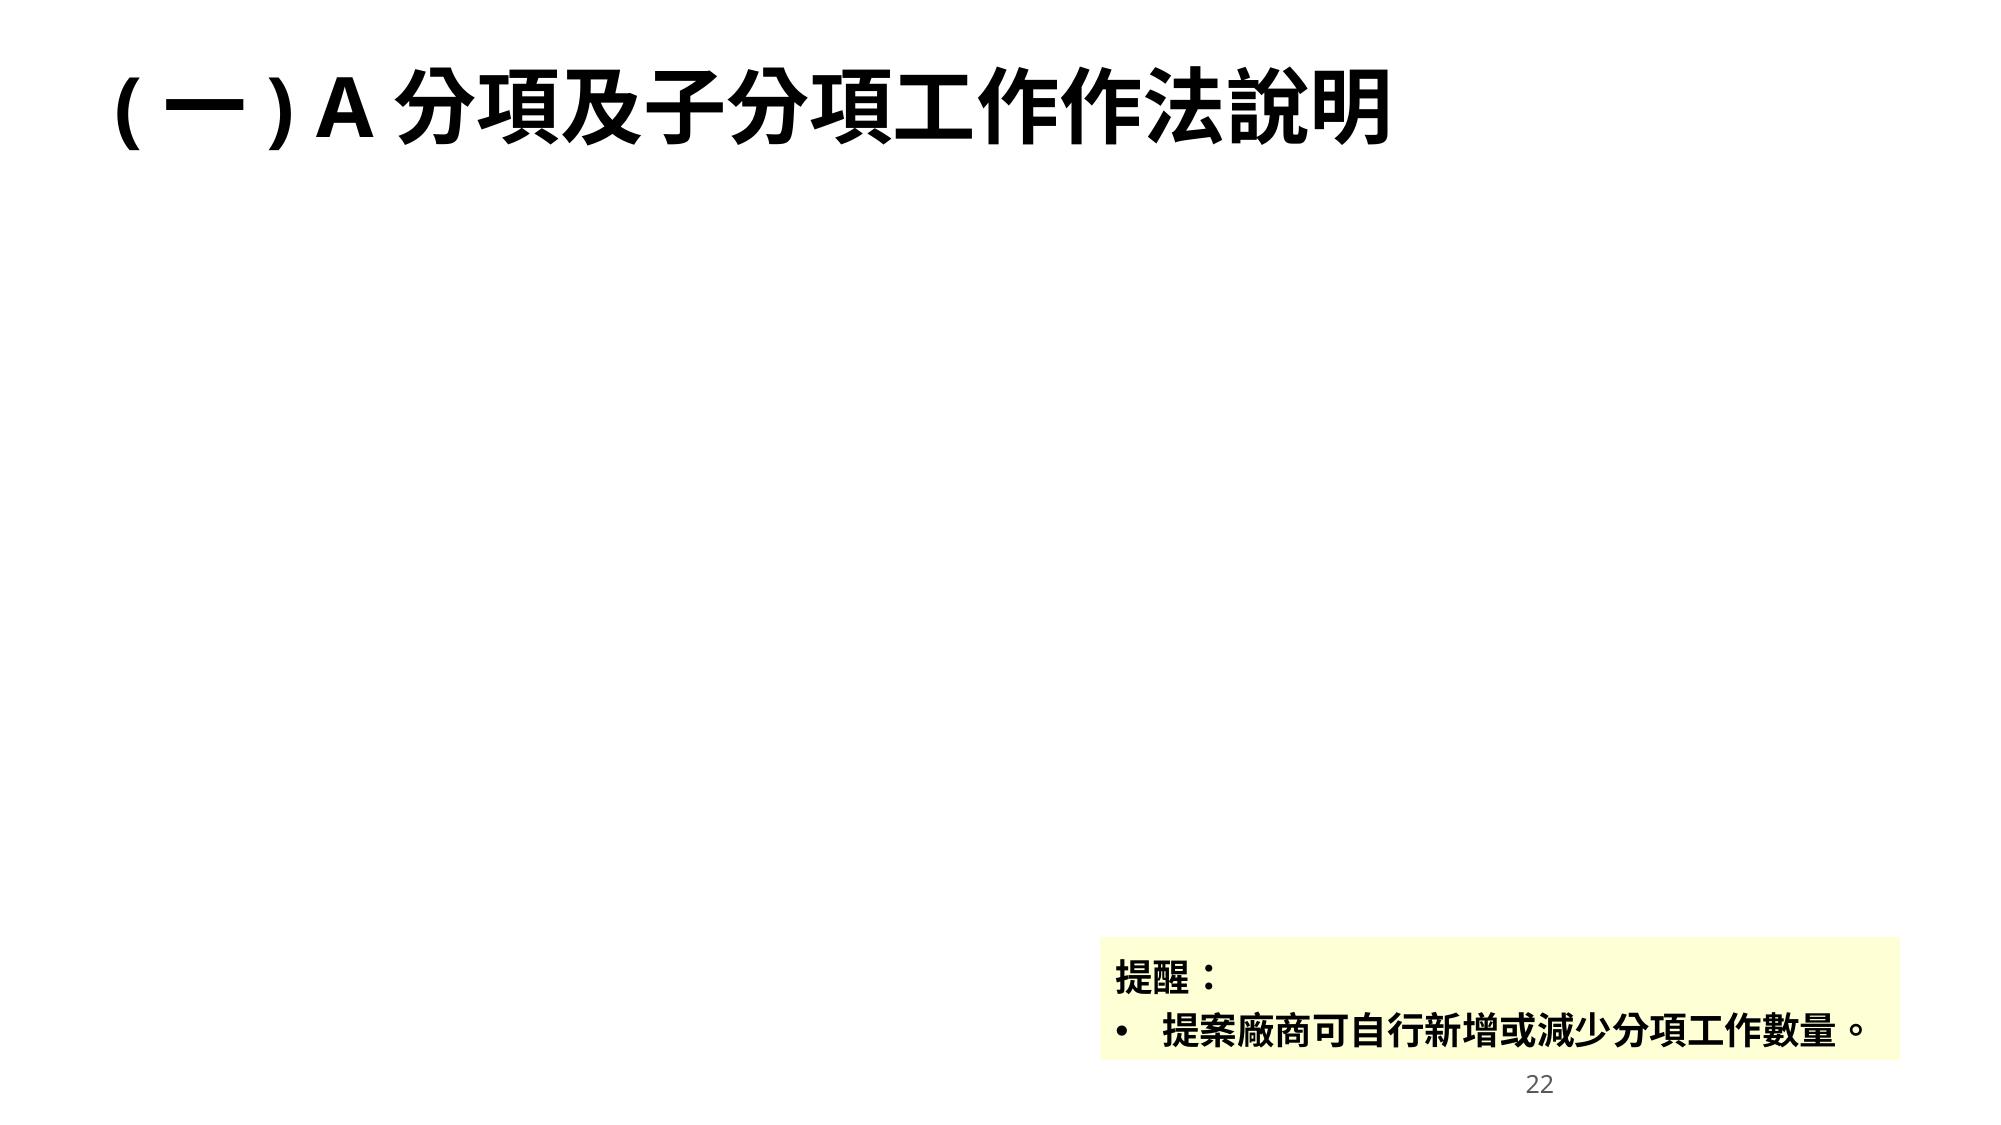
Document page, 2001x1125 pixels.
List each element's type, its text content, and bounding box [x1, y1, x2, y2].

text_box 22 [1510, 1061, 1961, 1097]
text_box 提醒： 提案廠商可自行新增或減少分項工作數量。 [1100, 937, 1900, 1060]
title (一) A分項及子分項工作作法說明 [99, 56, 1900, 166]
